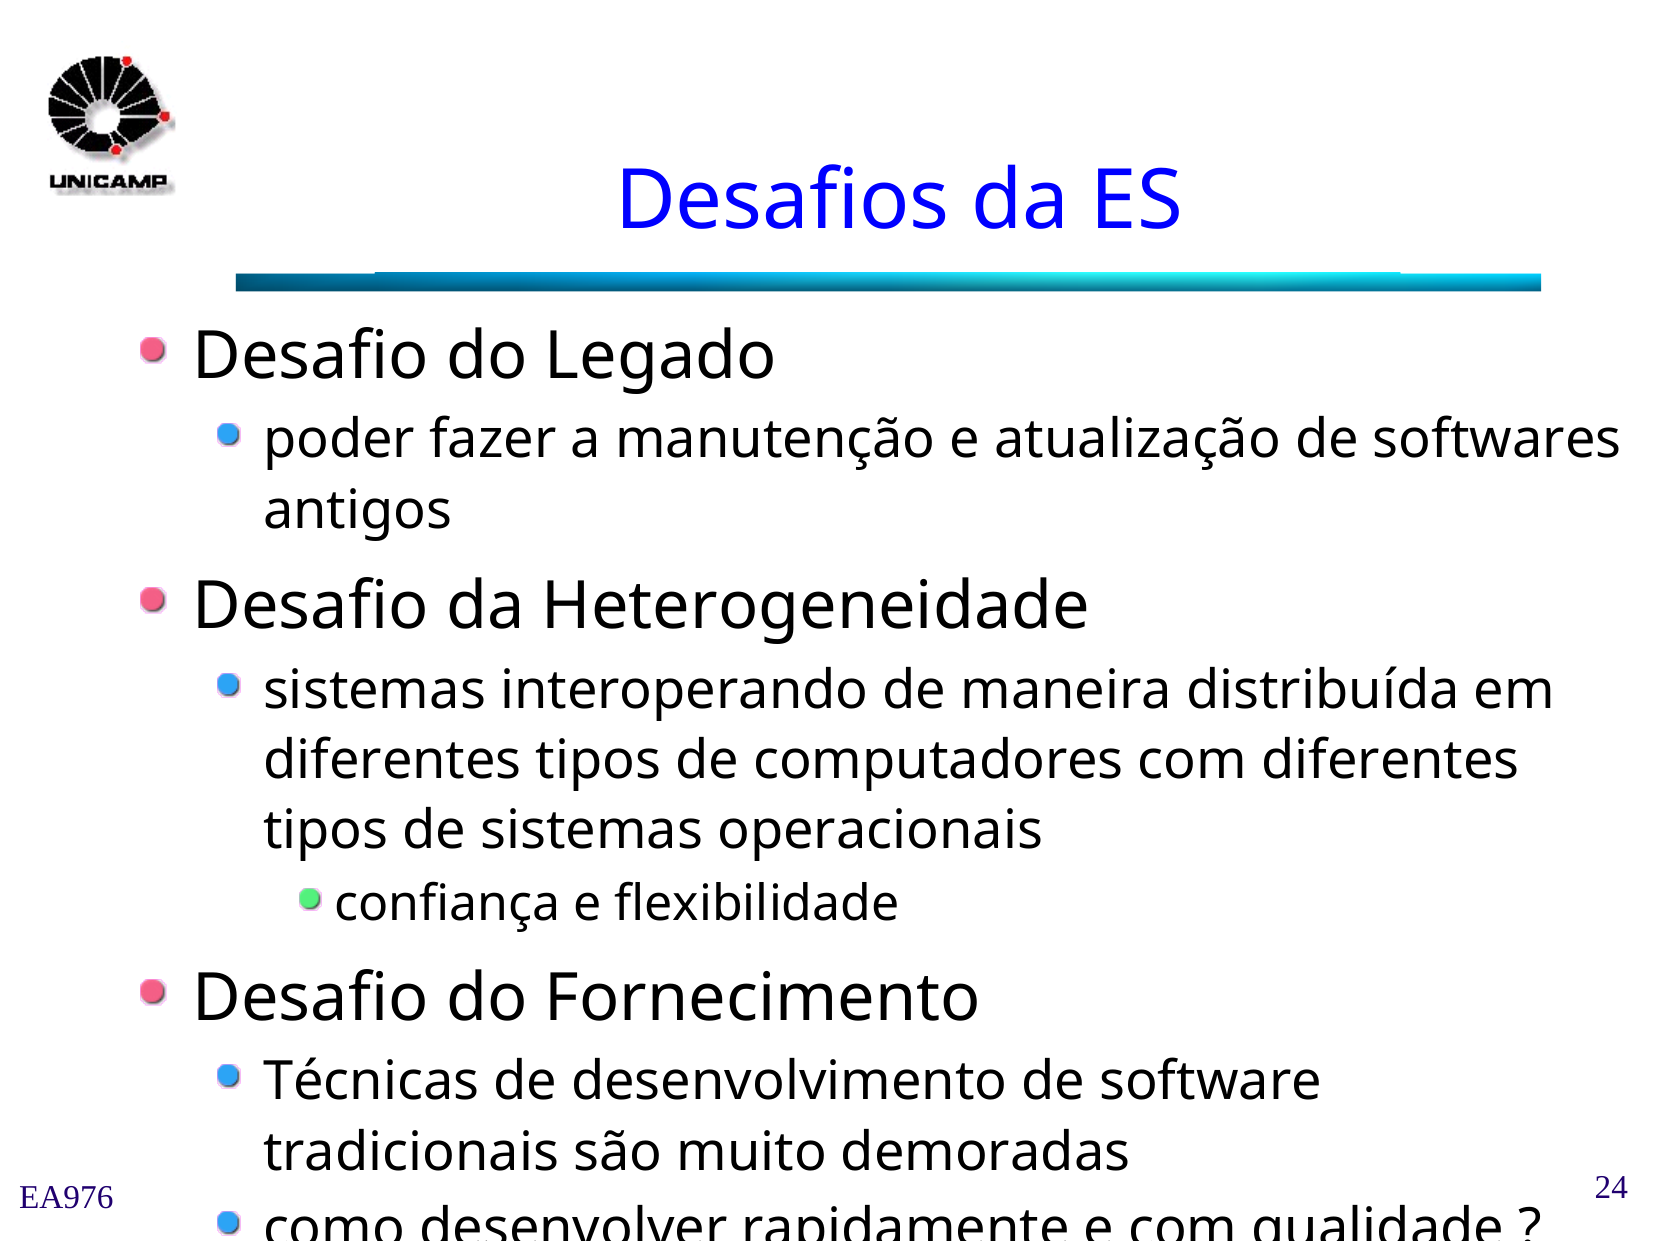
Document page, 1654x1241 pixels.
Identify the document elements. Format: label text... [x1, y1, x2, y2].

picture [216, 1210, 242, 1237]
picture [125, 272, 1654, 295]
title Desafios da ES [264, 42, 1534, 250]
list Desafio do Legado poder fazer a manutenção e atualização de softwares antigos Desafio da Heterogeneidade sistemas interoperando de maneira distribuída em diferentes tipos de computadores com diferentes tipos de sistemas operacionais confiança e flexibilidade Desafio do Fornecimento Técnicas de desenvolvimento de software tradicionais são muito demoradas como desenvolver rapidamente e com qualidade ? [121, 309, 1625, 1194]
